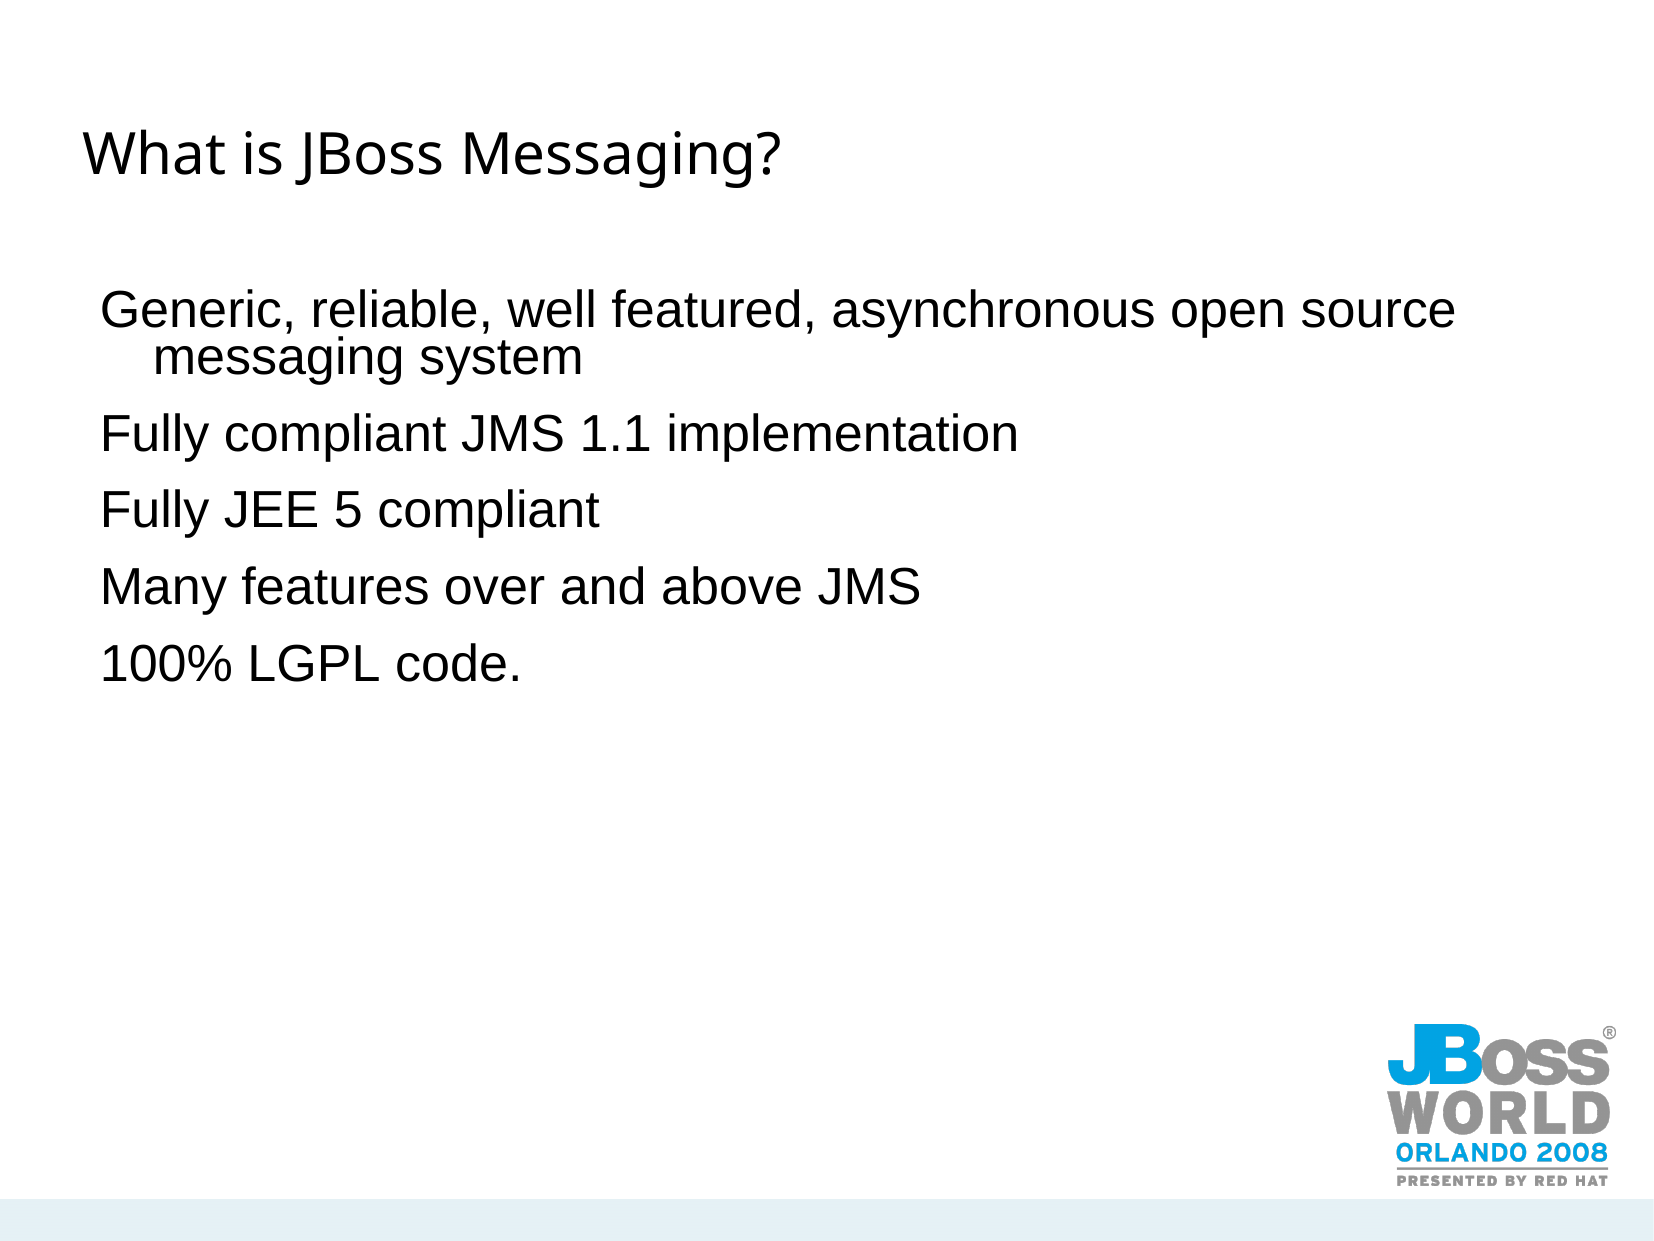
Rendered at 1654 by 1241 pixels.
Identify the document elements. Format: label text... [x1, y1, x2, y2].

list Generic, reliable, well featured, asynchronous open source messaging system Fully compliant JMS 1.1 implementation Fully JEE 5 compliant Many features over and above JMS 100% LGPL code. [82, 290, 1571, 1094]
title What is JBoss Messaging? [82, 56, 1571, 249]
picture [1387, 1024, 1616, 1186]
picture [0, 1199, 1654, 1241]
